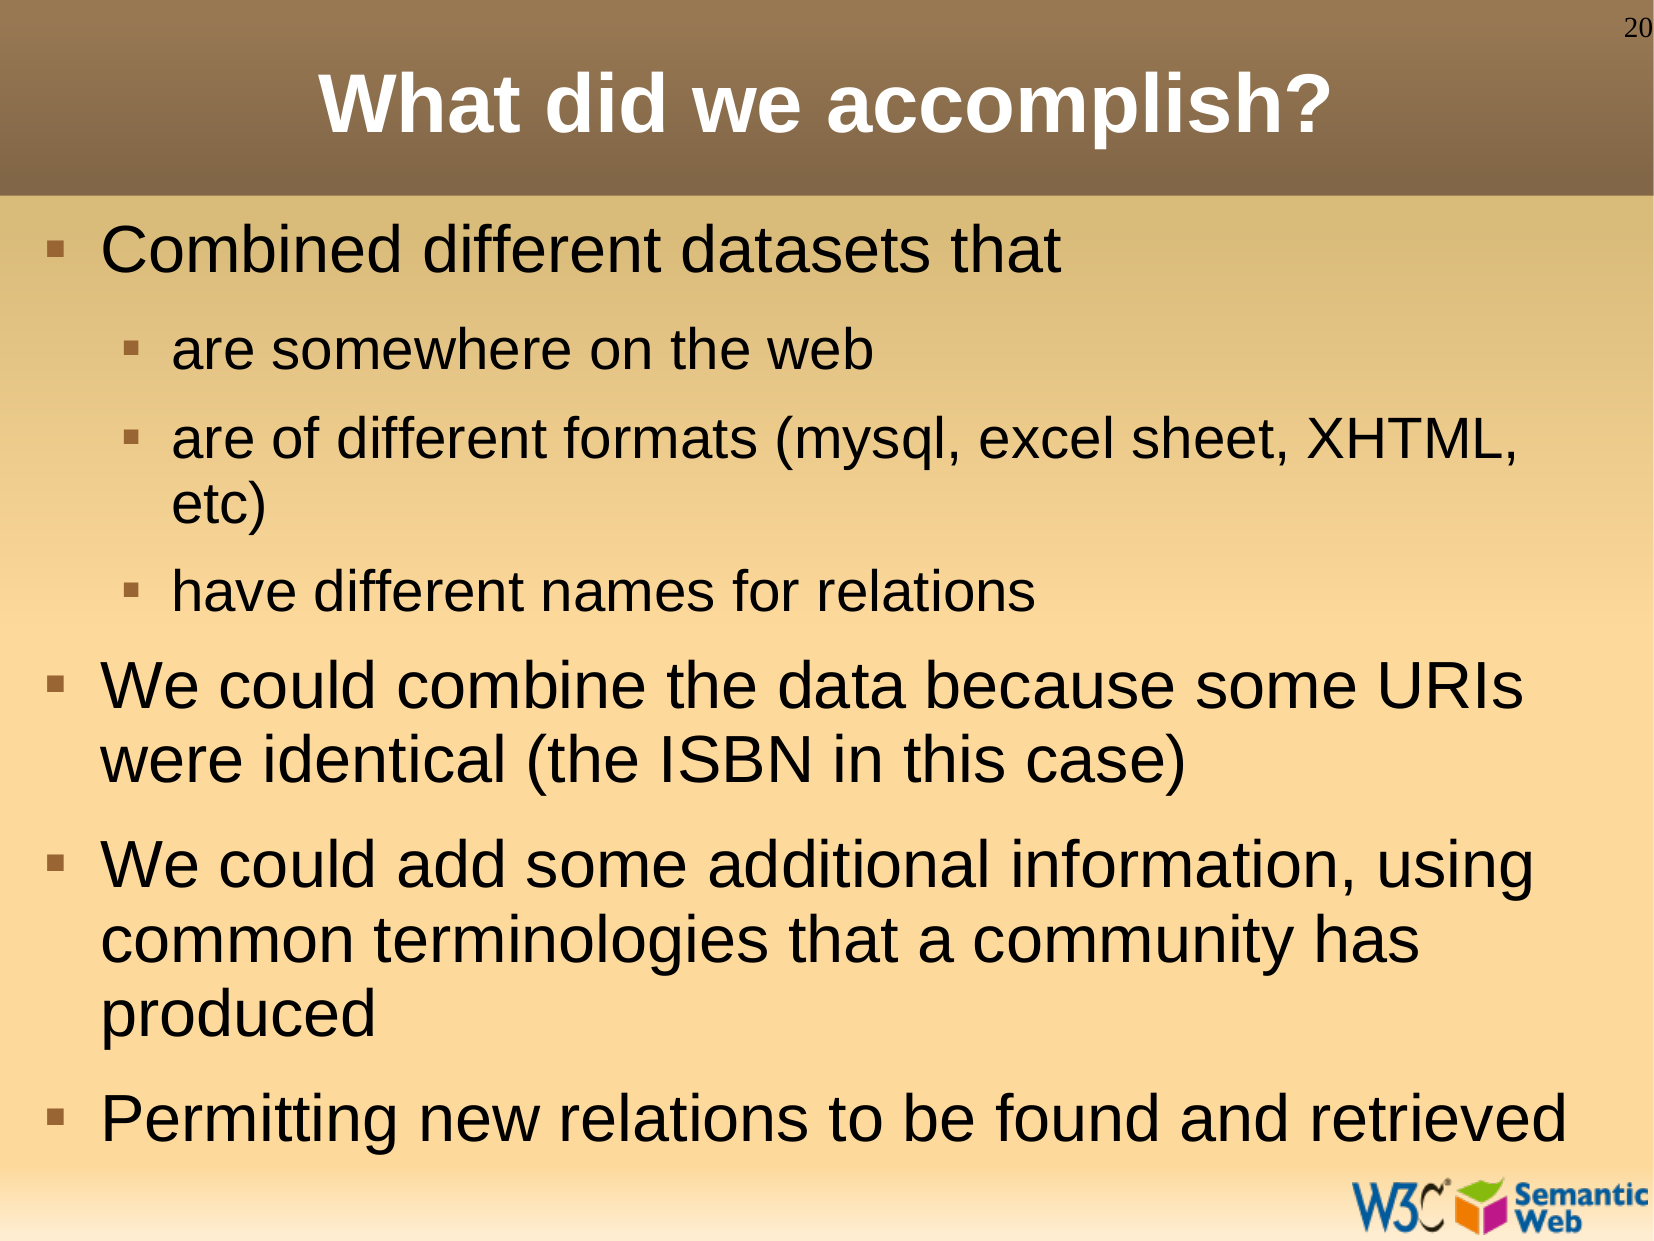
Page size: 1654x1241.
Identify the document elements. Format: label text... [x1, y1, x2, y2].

list Combined different datasets that are somewhere on the web are of different formats (mysql, excel sheet, XHTML, etc) have different names for relations We could combine the data because some URIs were identical (the ISBN in this case) We could add some additional information, using common terminologies that a community has produced Permitting new relations to be found and retrieved [29, 212, 1624, 1184]
picture [0, 208, 1654, 1241]
title What did we accomplish? [0, 0, 1654, 208]
